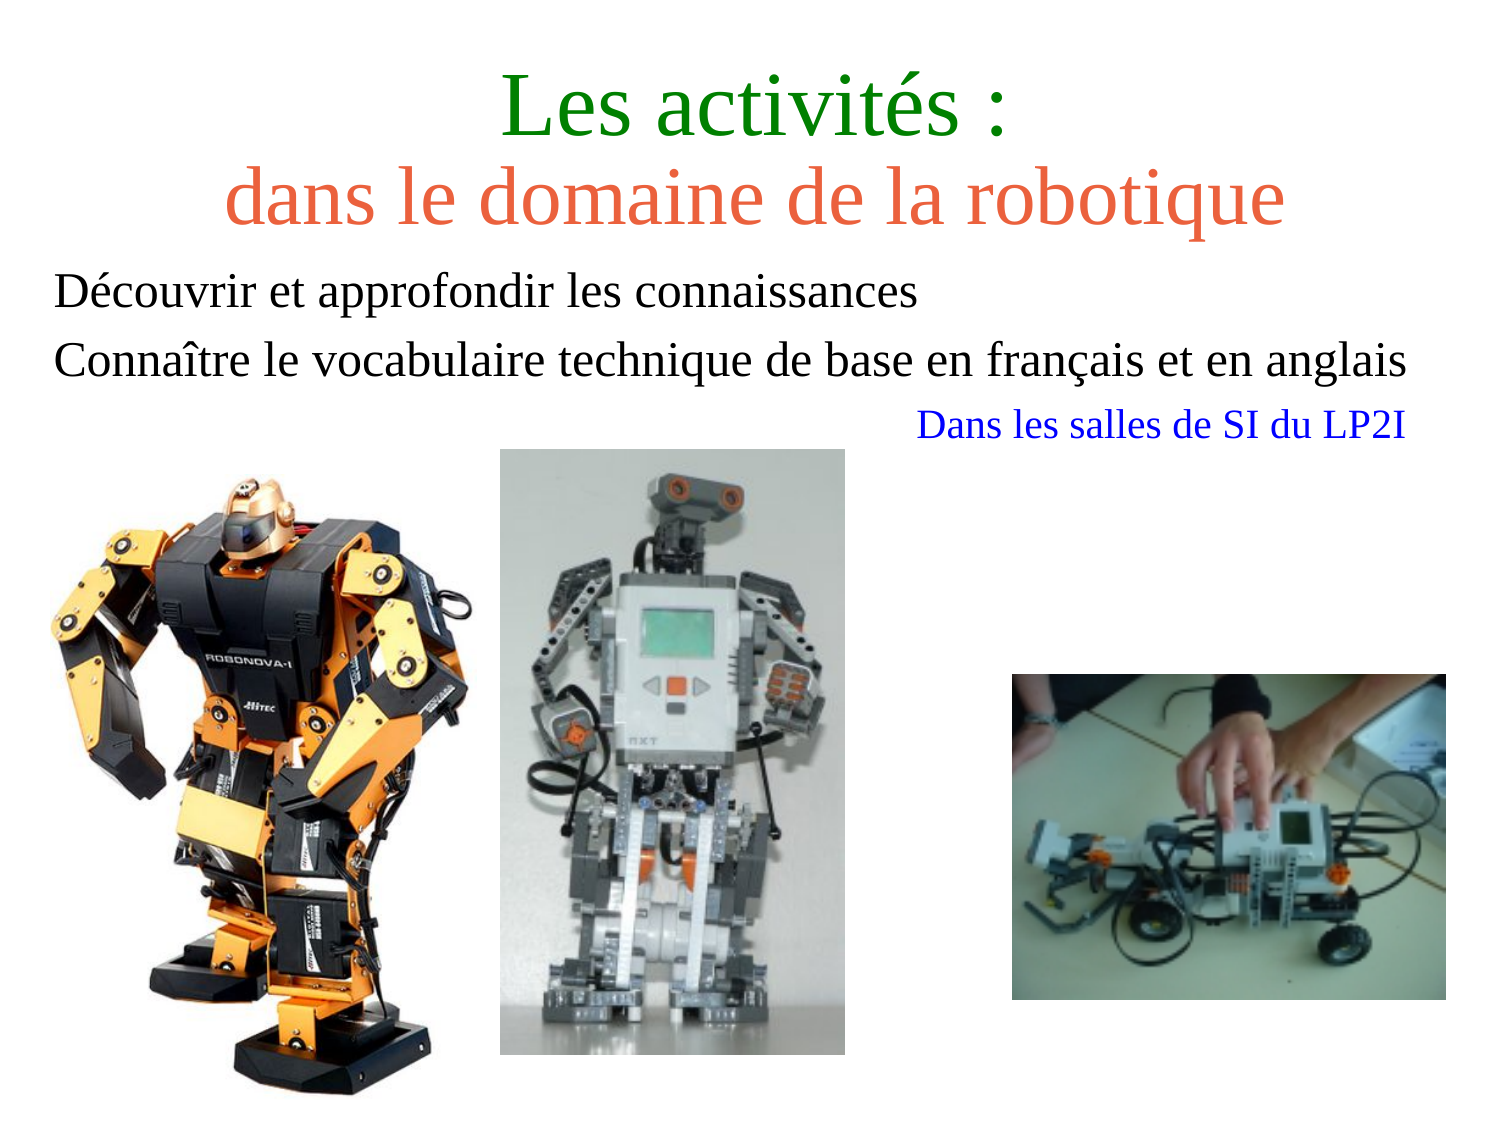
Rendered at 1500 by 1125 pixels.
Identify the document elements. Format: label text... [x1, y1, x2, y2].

picture [1012, 674, 1446, 1000]
title Les activités : dans le domaine de la robotique [118, 50, 1394, 250]
picture [50, 474, 477, 1101]
list Découvrir et approfondir les connaissances Connaître le vocabulaire technique de base en français et en anglais Dans les salles de SI du LP2I [53, 265, 1418, 518]
picture [500, 449, 845, 1055]
